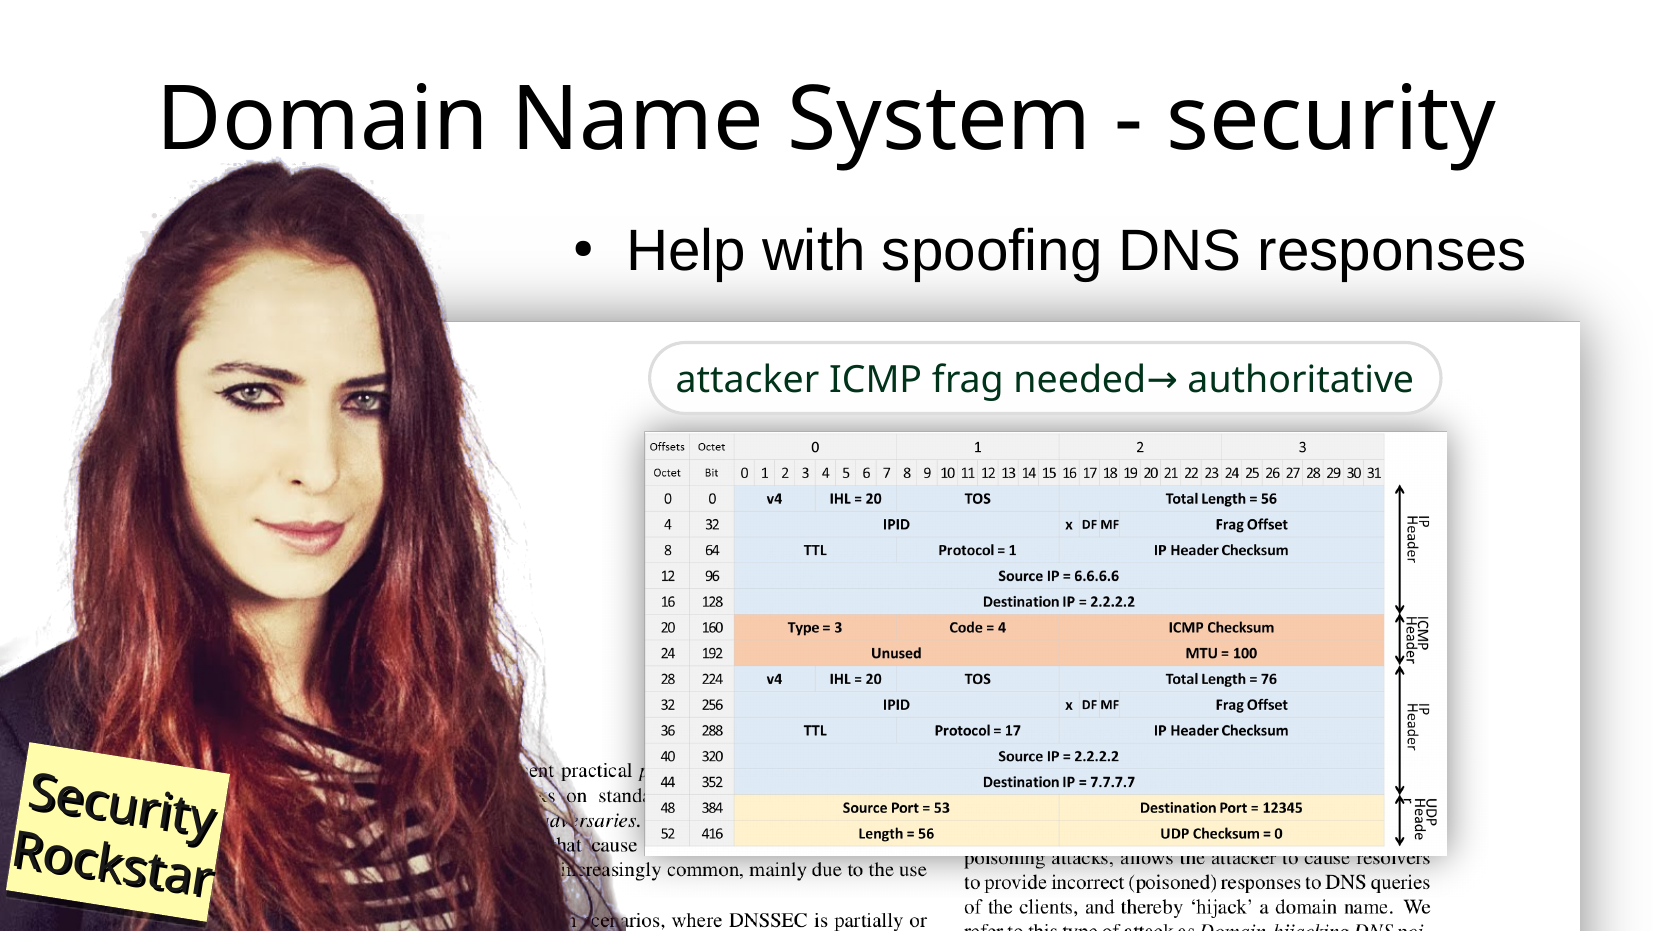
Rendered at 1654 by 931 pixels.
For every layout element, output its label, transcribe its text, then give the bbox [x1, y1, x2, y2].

text_box Security Rockstar [6, 742, 230, 922]
list Help with spoofing DNS responses [626, 217, 1630, 758]
title Domain Name System - security [82, 37, 1571, 193]
picture [0, 146, 1654, 931]
text_box attacker ICMP frag needed→ authoritative [649, 342, 1442, 414]
